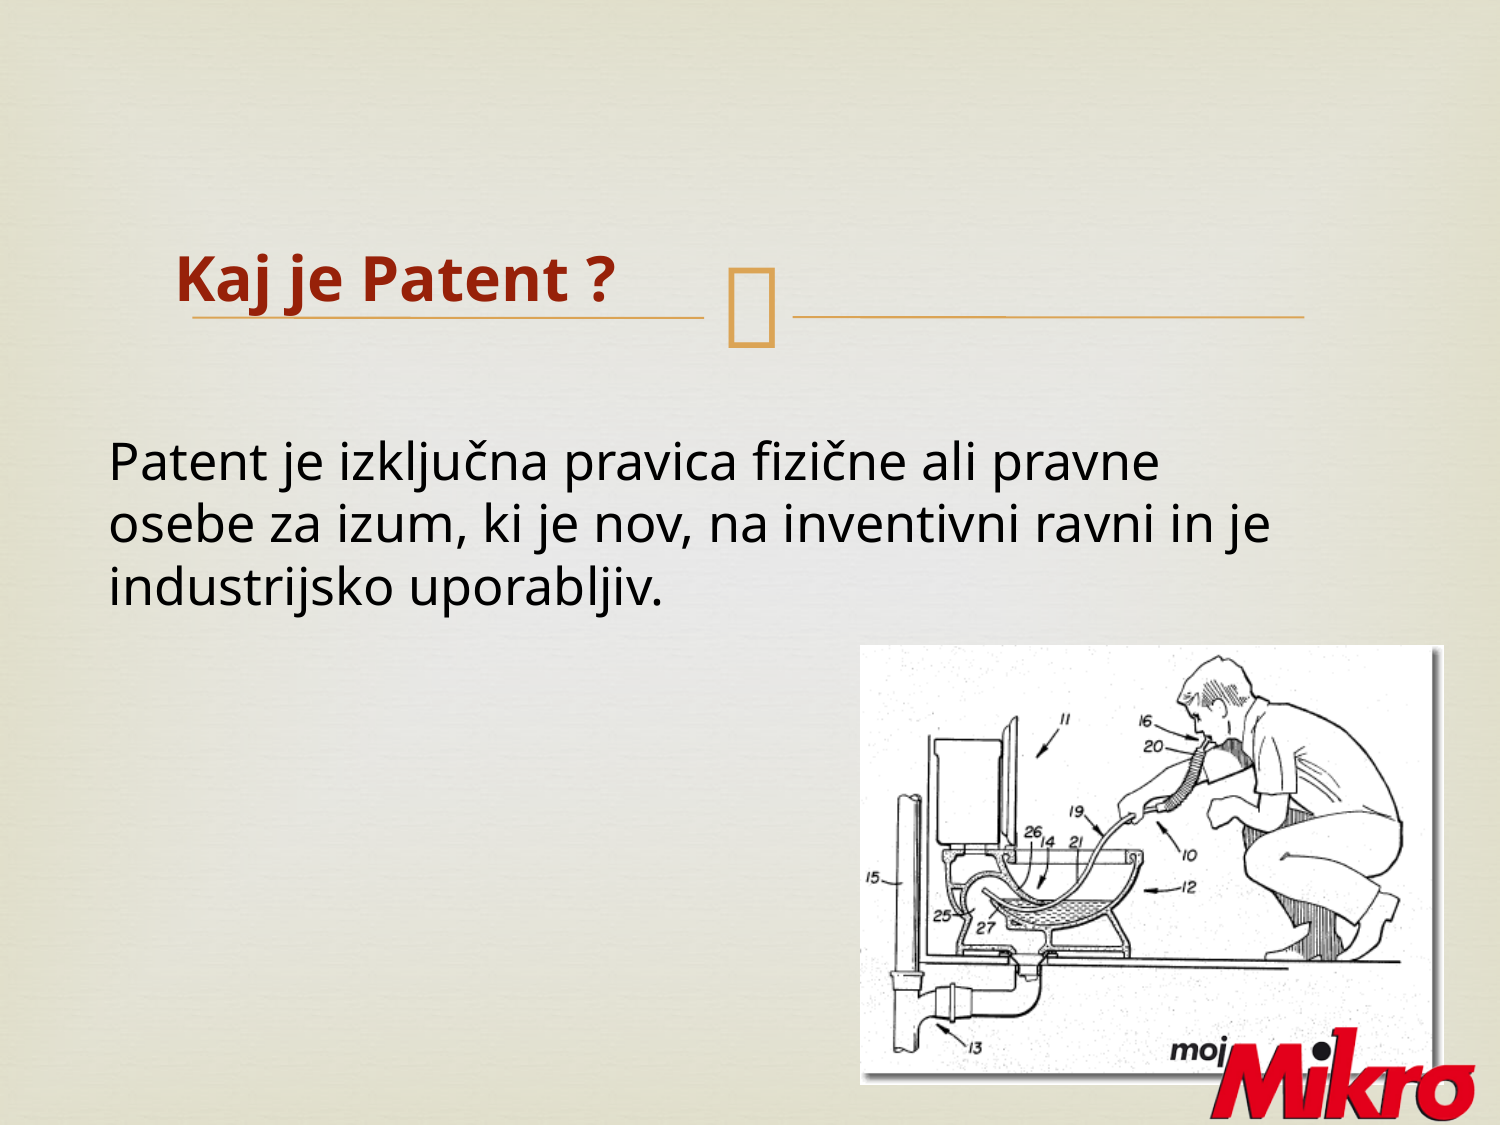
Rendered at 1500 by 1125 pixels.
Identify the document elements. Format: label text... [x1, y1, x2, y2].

picture [860, 645, 1477, 1124]
text_box Patent je izključna pravica fizične ali pravne osebe za izum, ki je nov, na inventivni ravni in je industrijsko uporabljiv. [94, 420, 1323, 624]
text_box Kaj je Patent ? [159, 231, 1034, 322]
